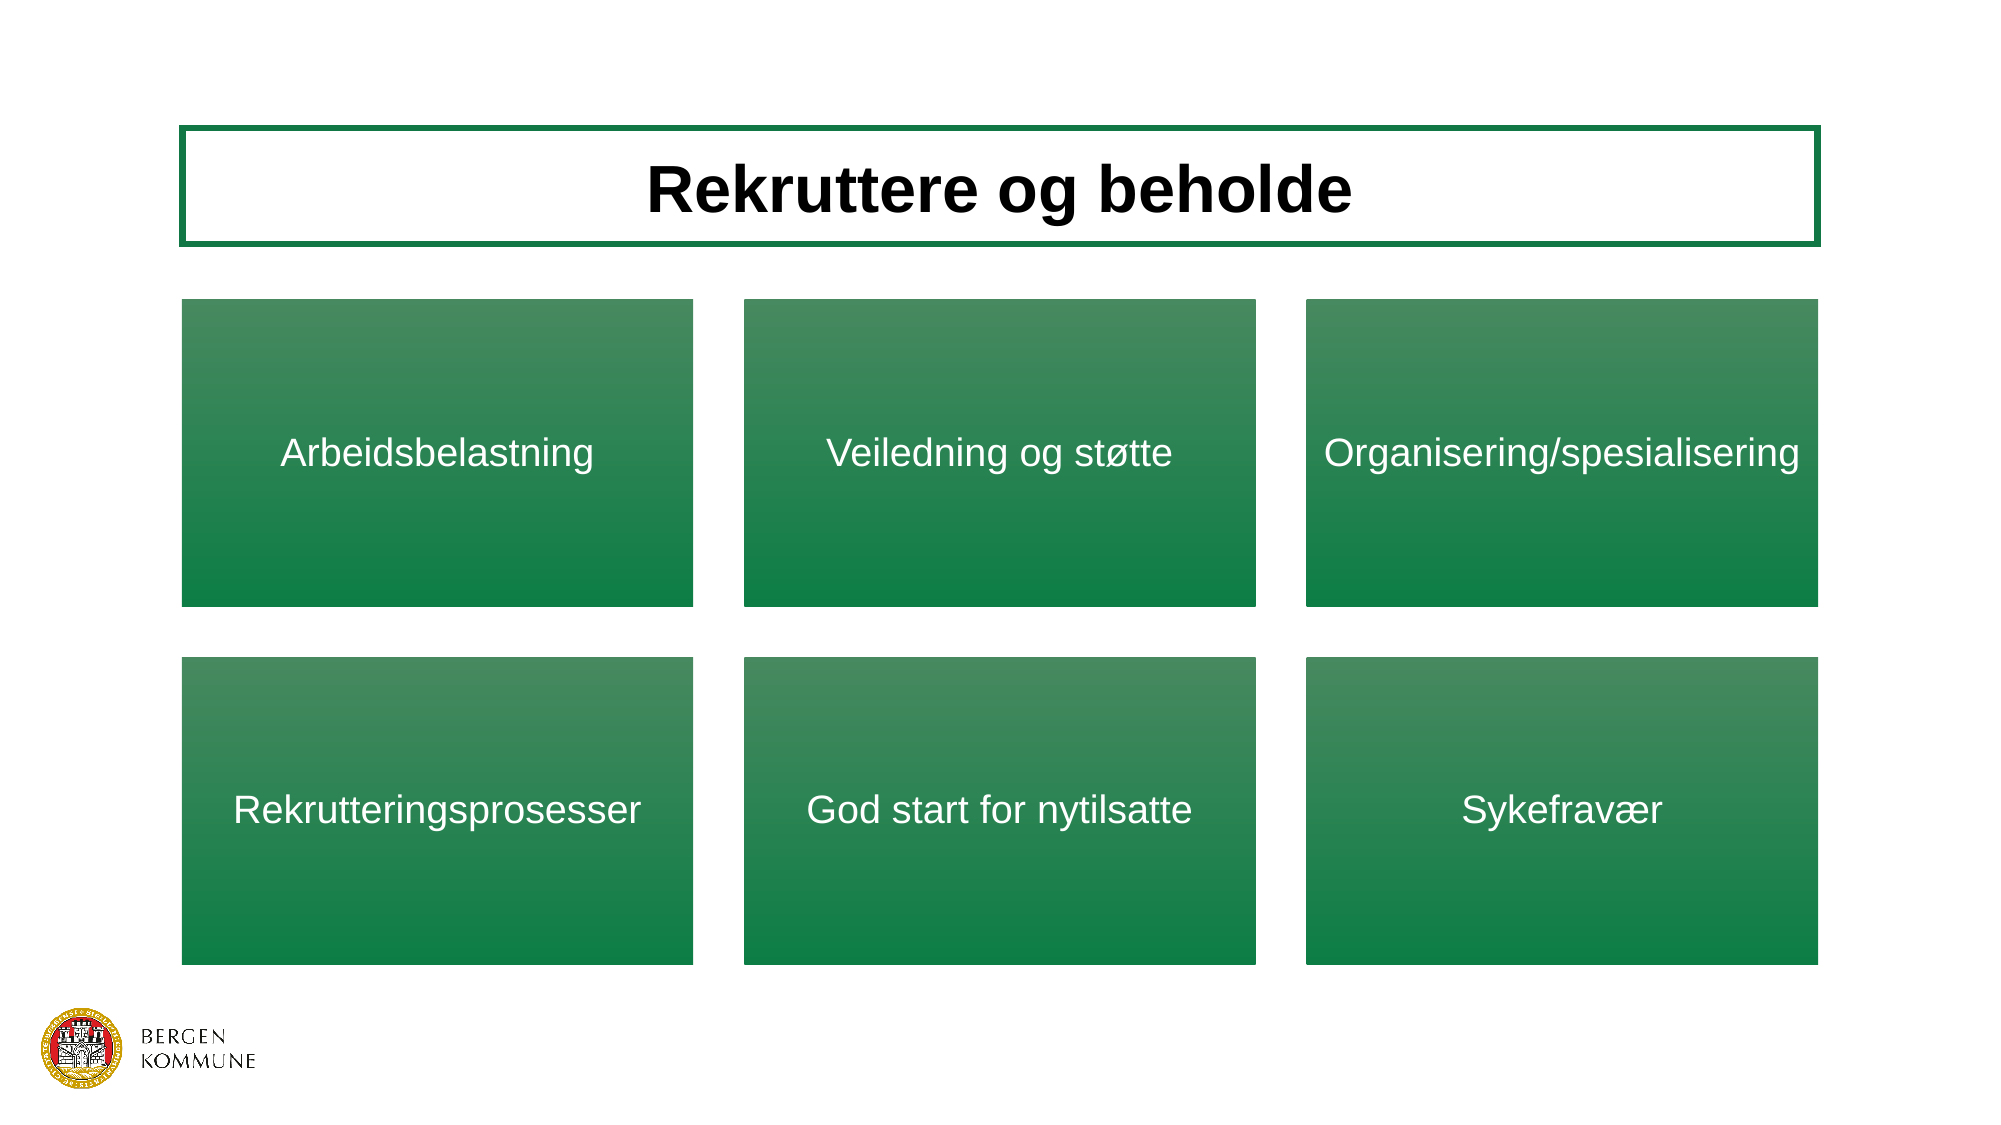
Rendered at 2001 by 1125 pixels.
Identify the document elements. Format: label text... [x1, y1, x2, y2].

text_box Sykefravær [1306, 657, 1819, 965]
text_box Arbeidsbelastning [181, 299, 694, 607]
text_box God start for nytilsatte [744, 657, 1256, 965]
text_box Organisering/spesialisering [1306, 299, 1819, 607]
text_box Veiledning og støtte [744, 299, 1256, 607]
text_box Rekrutteringsprosesser [181, 657, 694, 965]
text_box Rekruttere og beholde [182, 128, 1818, 244]
